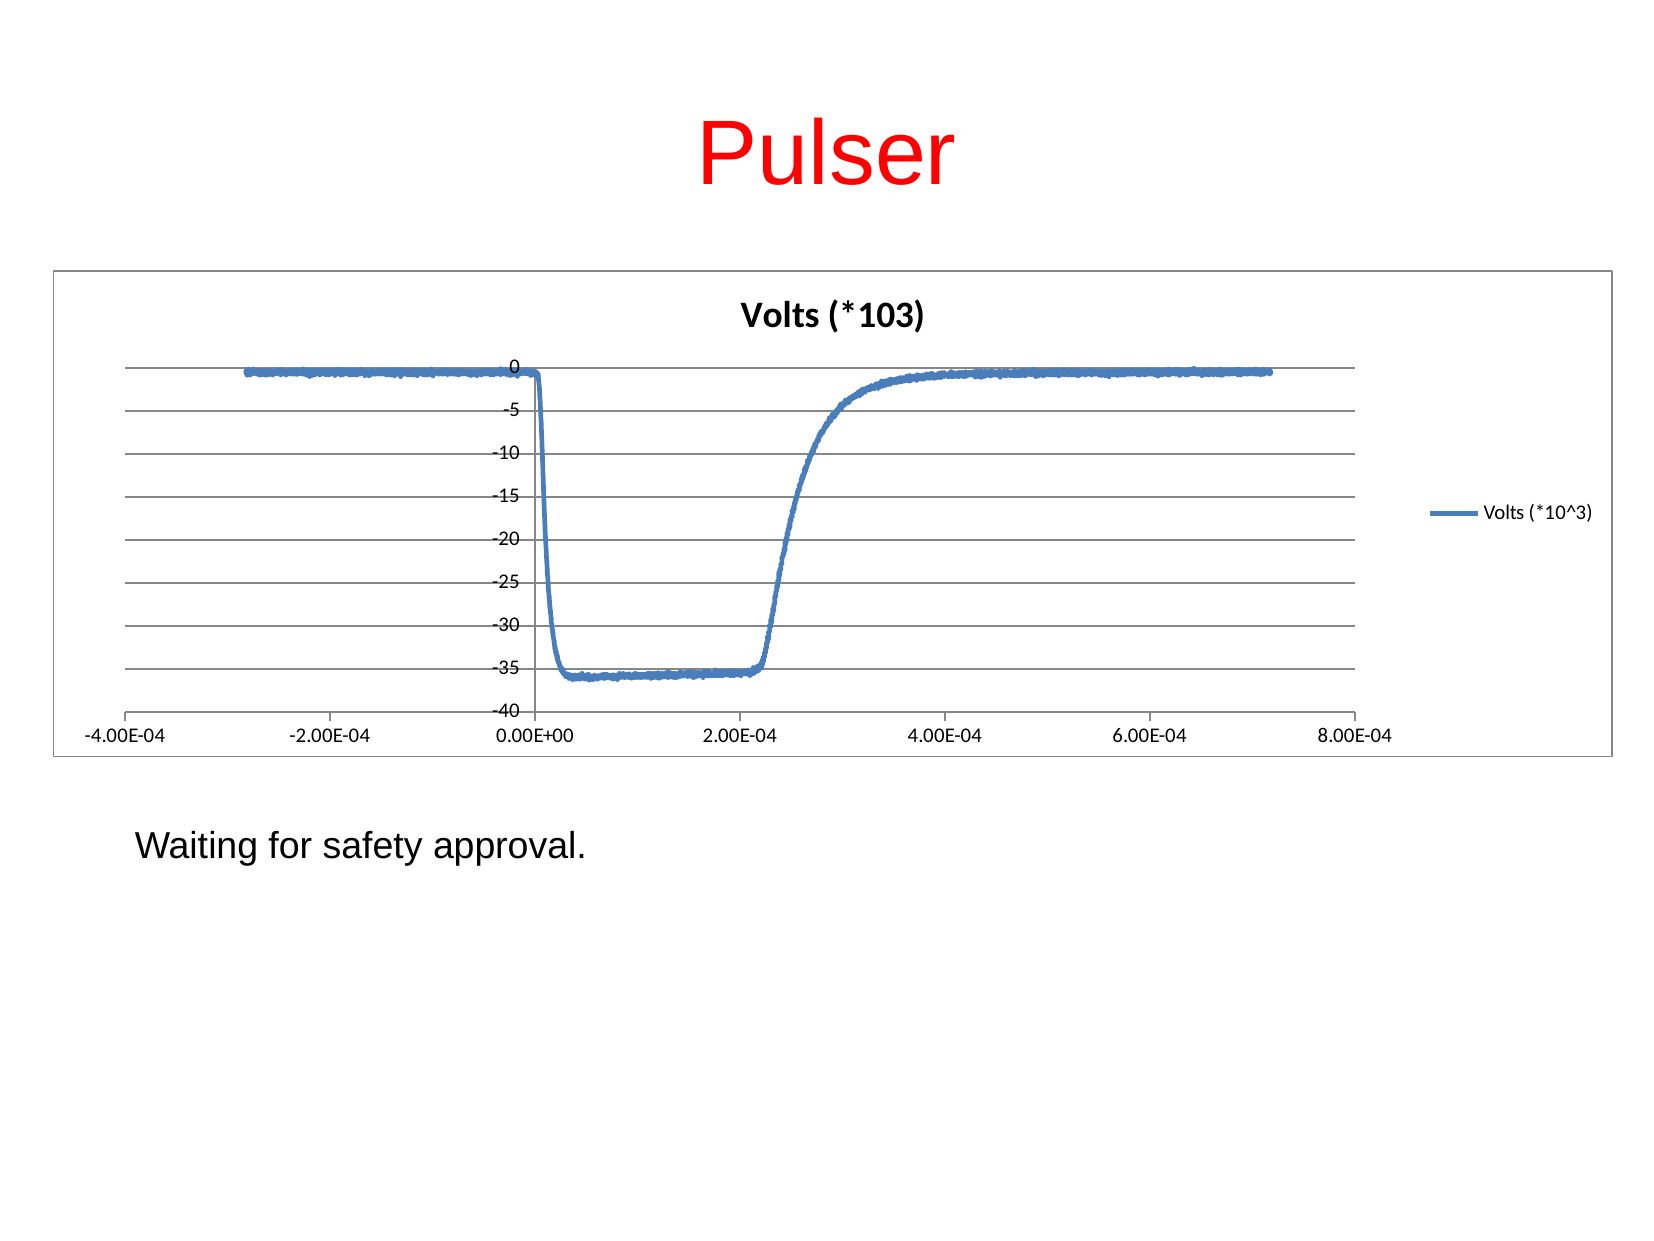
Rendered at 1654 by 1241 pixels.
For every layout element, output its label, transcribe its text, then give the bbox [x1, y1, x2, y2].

chart [52, 270, 1613, 758]
text_box Waiting for safety approval. [120, 817, 953, 875]
title Pulser [82, 56, 1571, 250]
